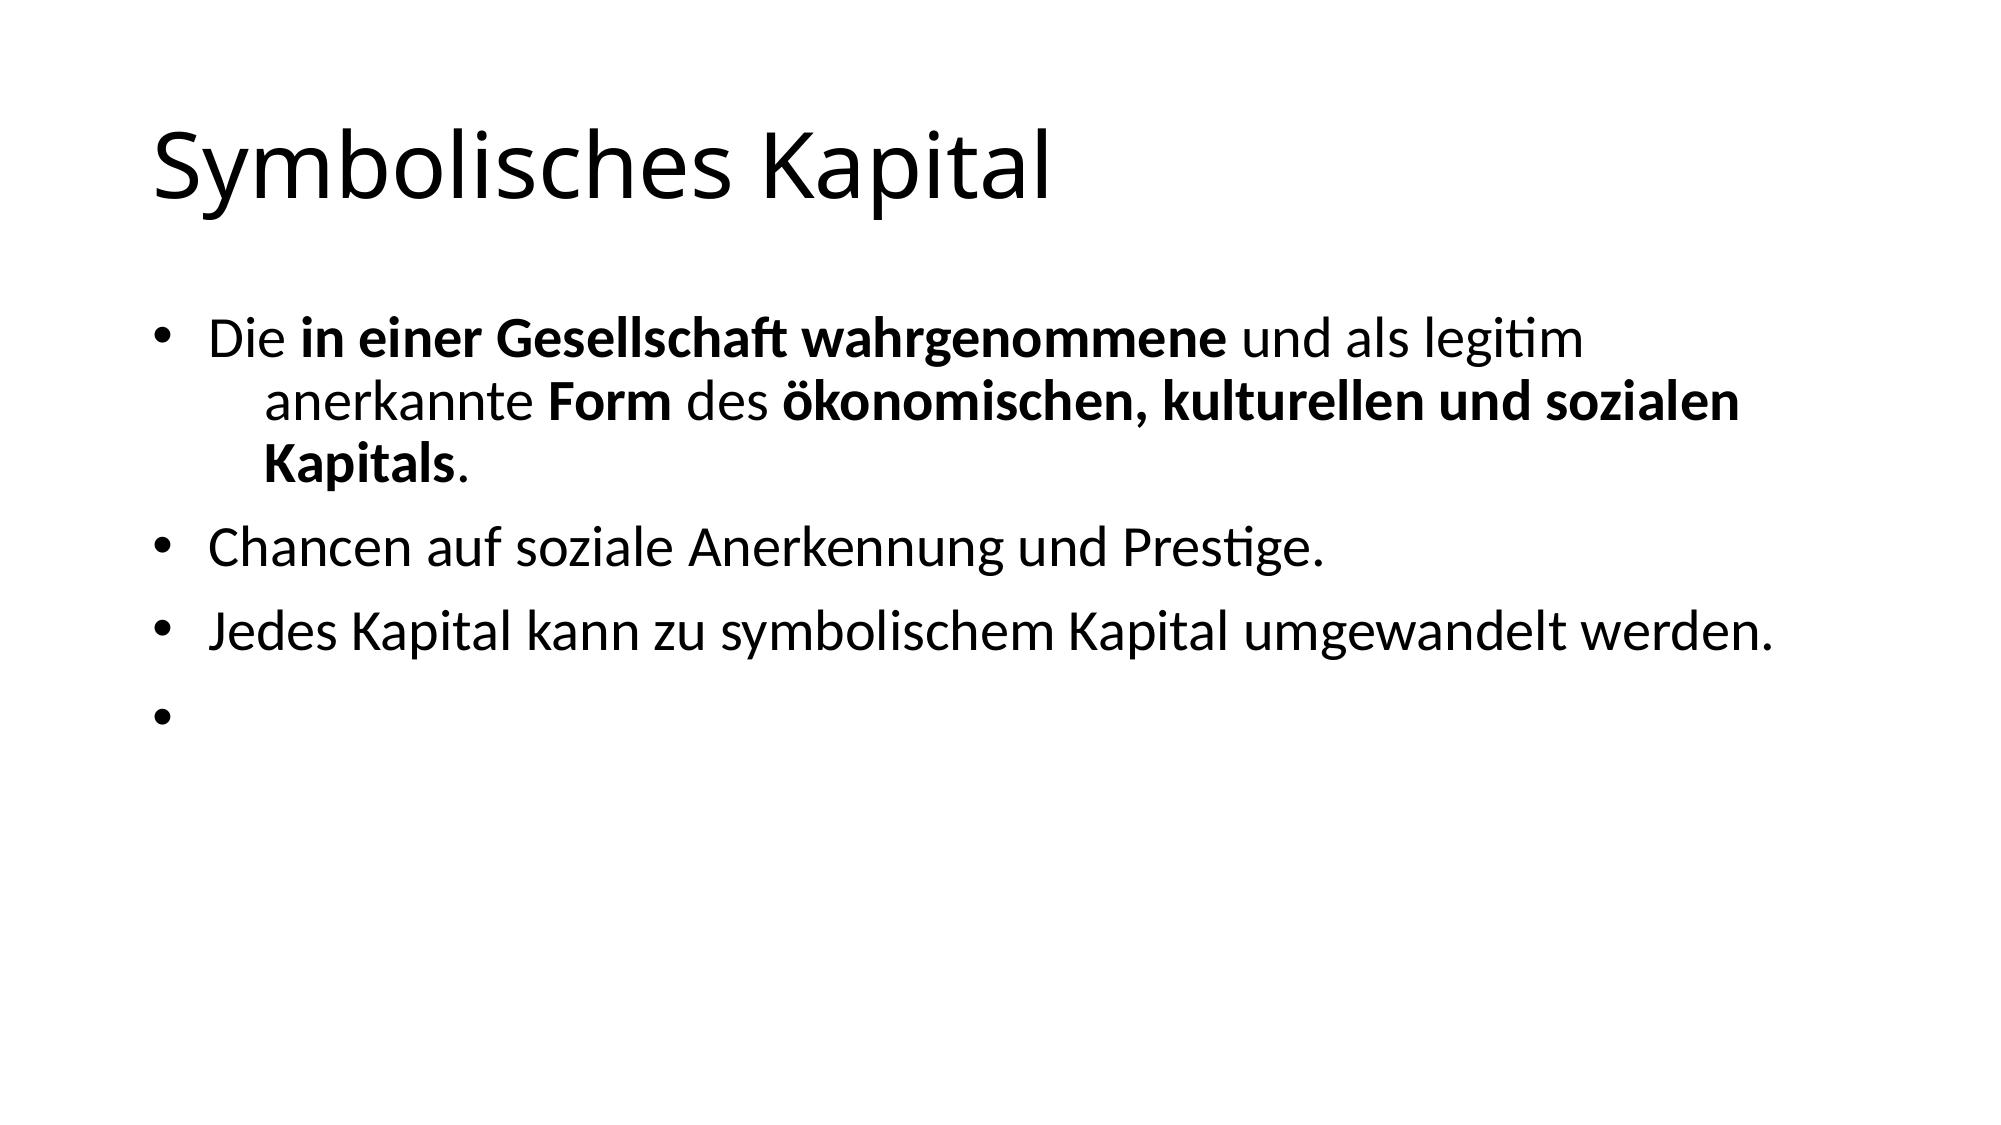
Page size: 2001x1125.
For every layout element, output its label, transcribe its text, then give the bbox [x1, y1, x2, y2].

list Die in einer Gesellschaft wahrgenommene und als legitim anerkannte Form des ökonomischen, kulturellen und sozialen Kapitals. Chancen auf soziale Anerkennung und Prestige. Jedes Kapital kann zu symbolischem Kapital umgewandelt werden. [137, 299, 1863, 1014]
title Symbolisches Kapital [137, 59, 1863, 278]
